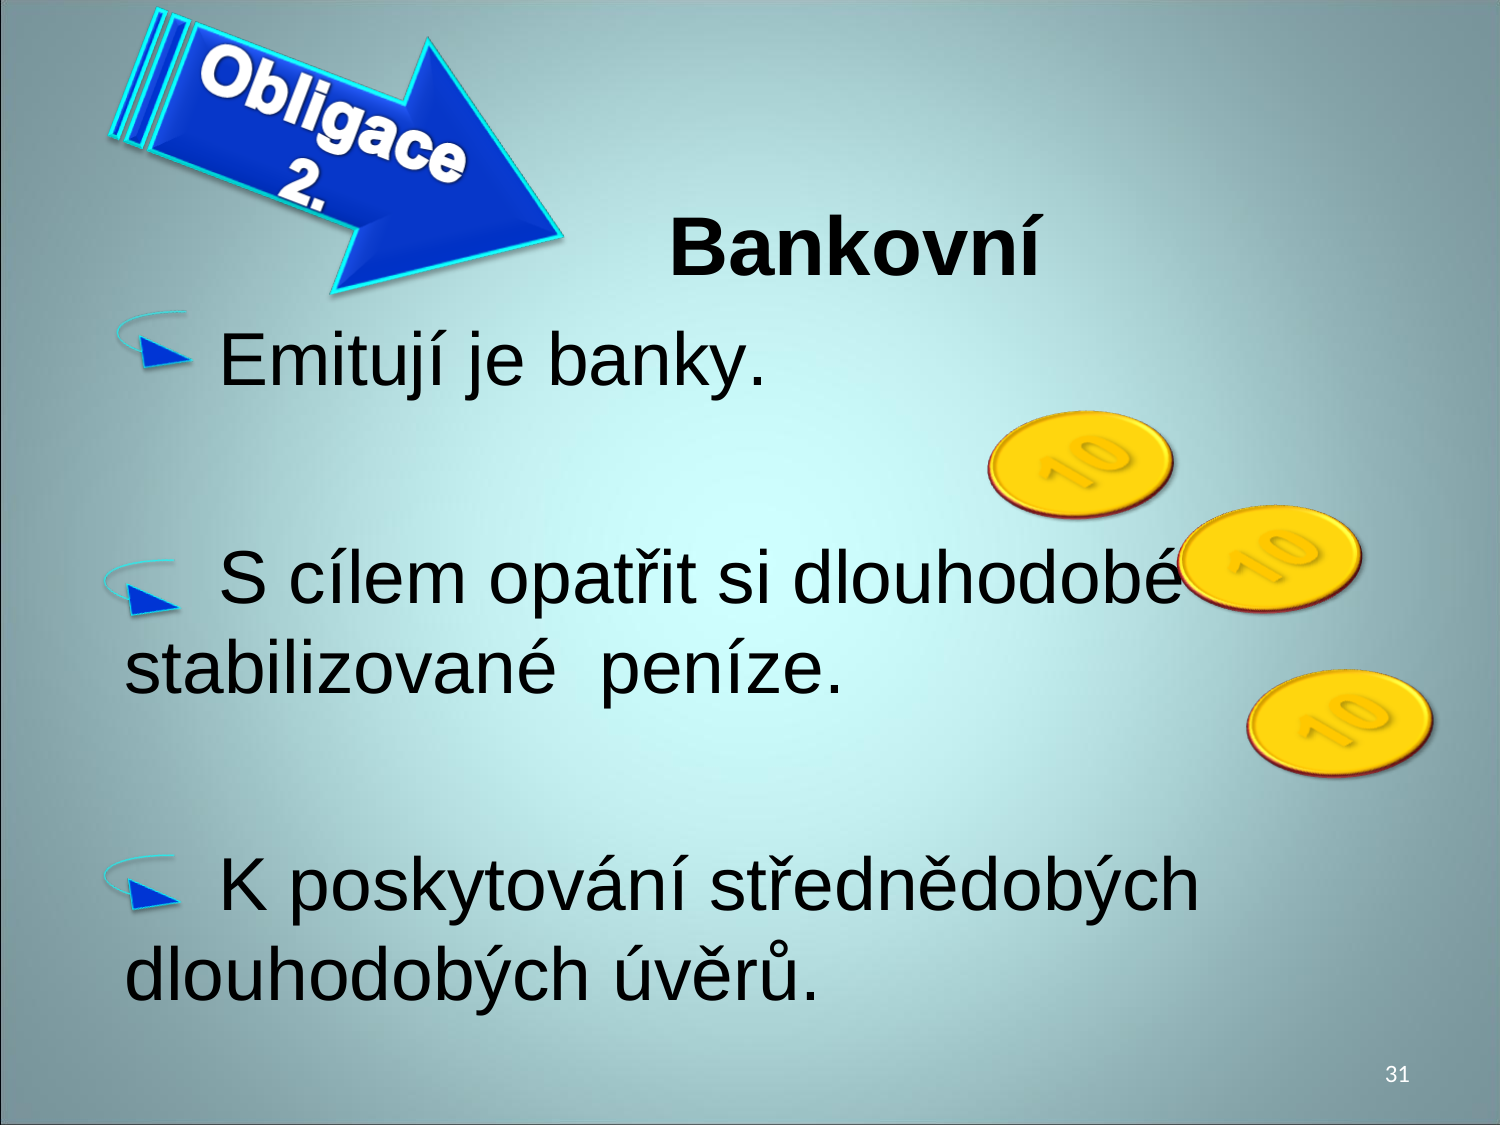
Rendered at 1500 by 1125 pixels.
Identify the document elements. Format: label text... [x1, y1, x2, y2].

text_box <číslo> [1074, 1042, 1426, 1103]
list Bankovní Emitují je banky. S cílem opatřit si dlouhodobé stabilizované peníze. K poskytování střednědobých dlouhodobých úvěrů. [53, 184, 1404, 1125]
picture [96, 828, 190, 939]
picture [96, 533, 190, 644]
picture [0, 0, 1500, 1125]
